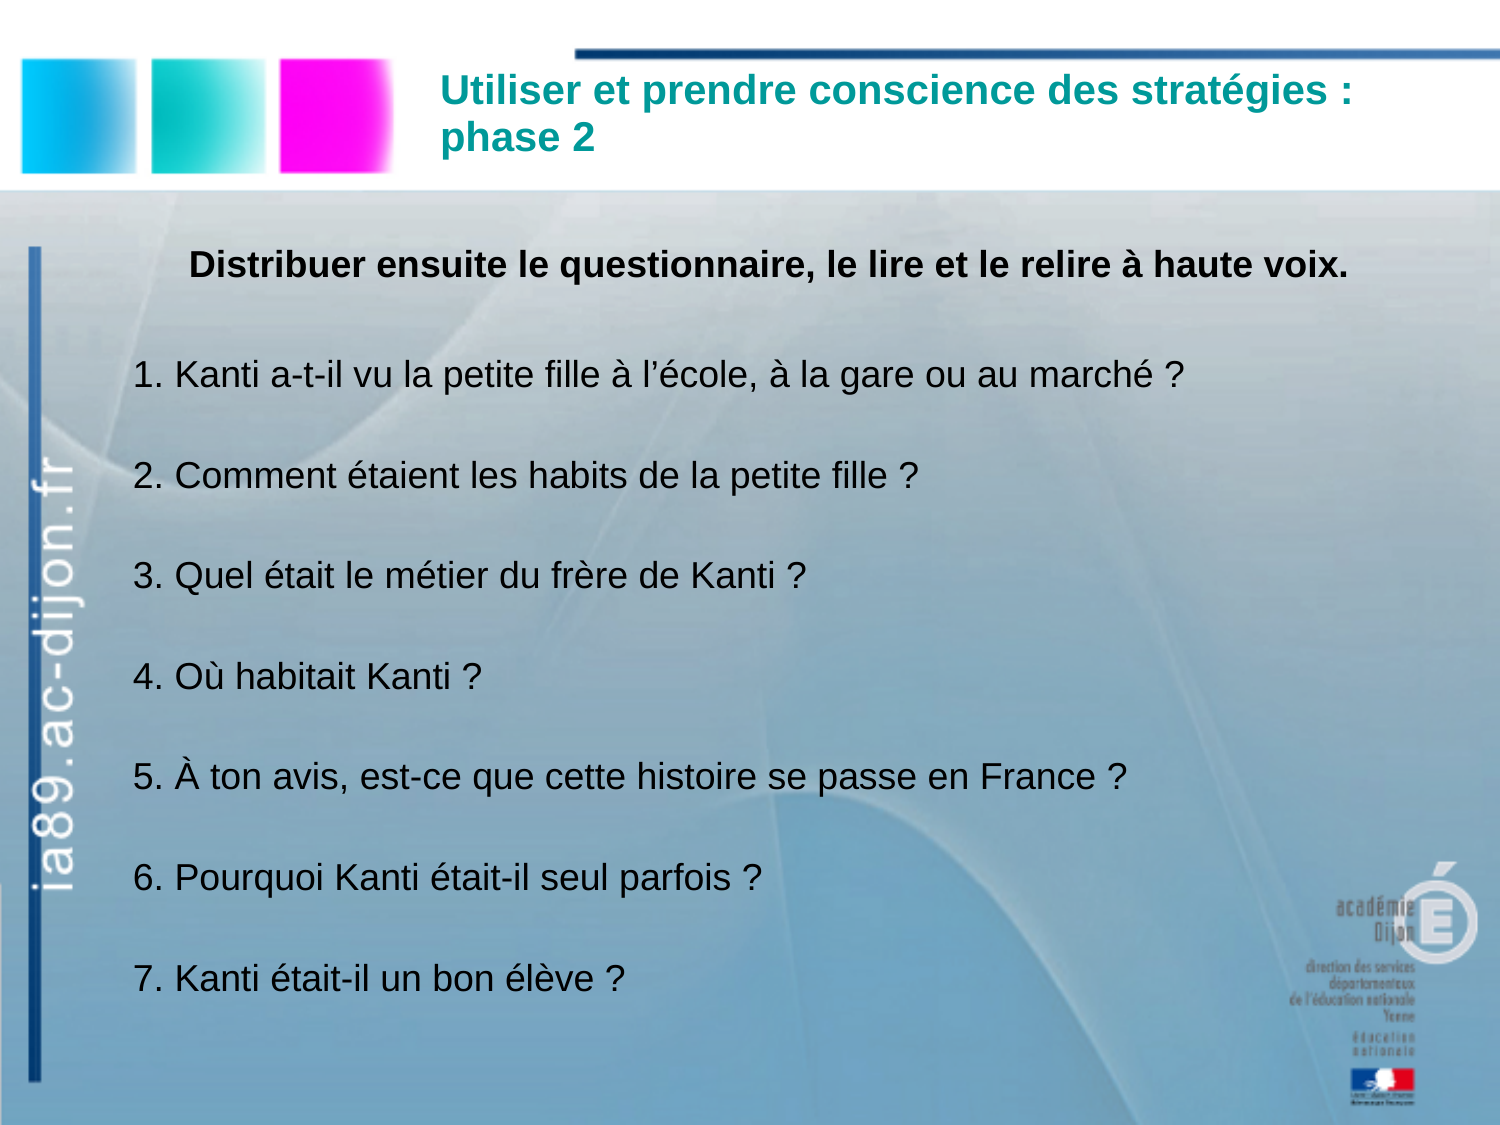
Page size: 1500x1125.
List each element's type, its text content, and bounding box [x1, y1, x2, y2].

list Distribuer ensuite le questionnaire, le lire et le relire à haute voix. 1. Kanti a-t-il vu la petite fille à l’école, à la gare ou au marché ? 2. Comment étaient les habits de la petite fille ? 3. Quel était le métier du frère de Kanti ? 4. Où habitait Kanti ? 5. À ton avis, est-ce que cette histoire se passe en France ? 6. Pourquoi Kanti était-il seul parfois ? 7. Kanti était-il un bon élève ? [118, 236, 1421, 1052]
picture [0, 0, 1500, 1125]
title Utiliser et prendre conscience des stratégies : phase 2 [425, 42, 1459, 185]
